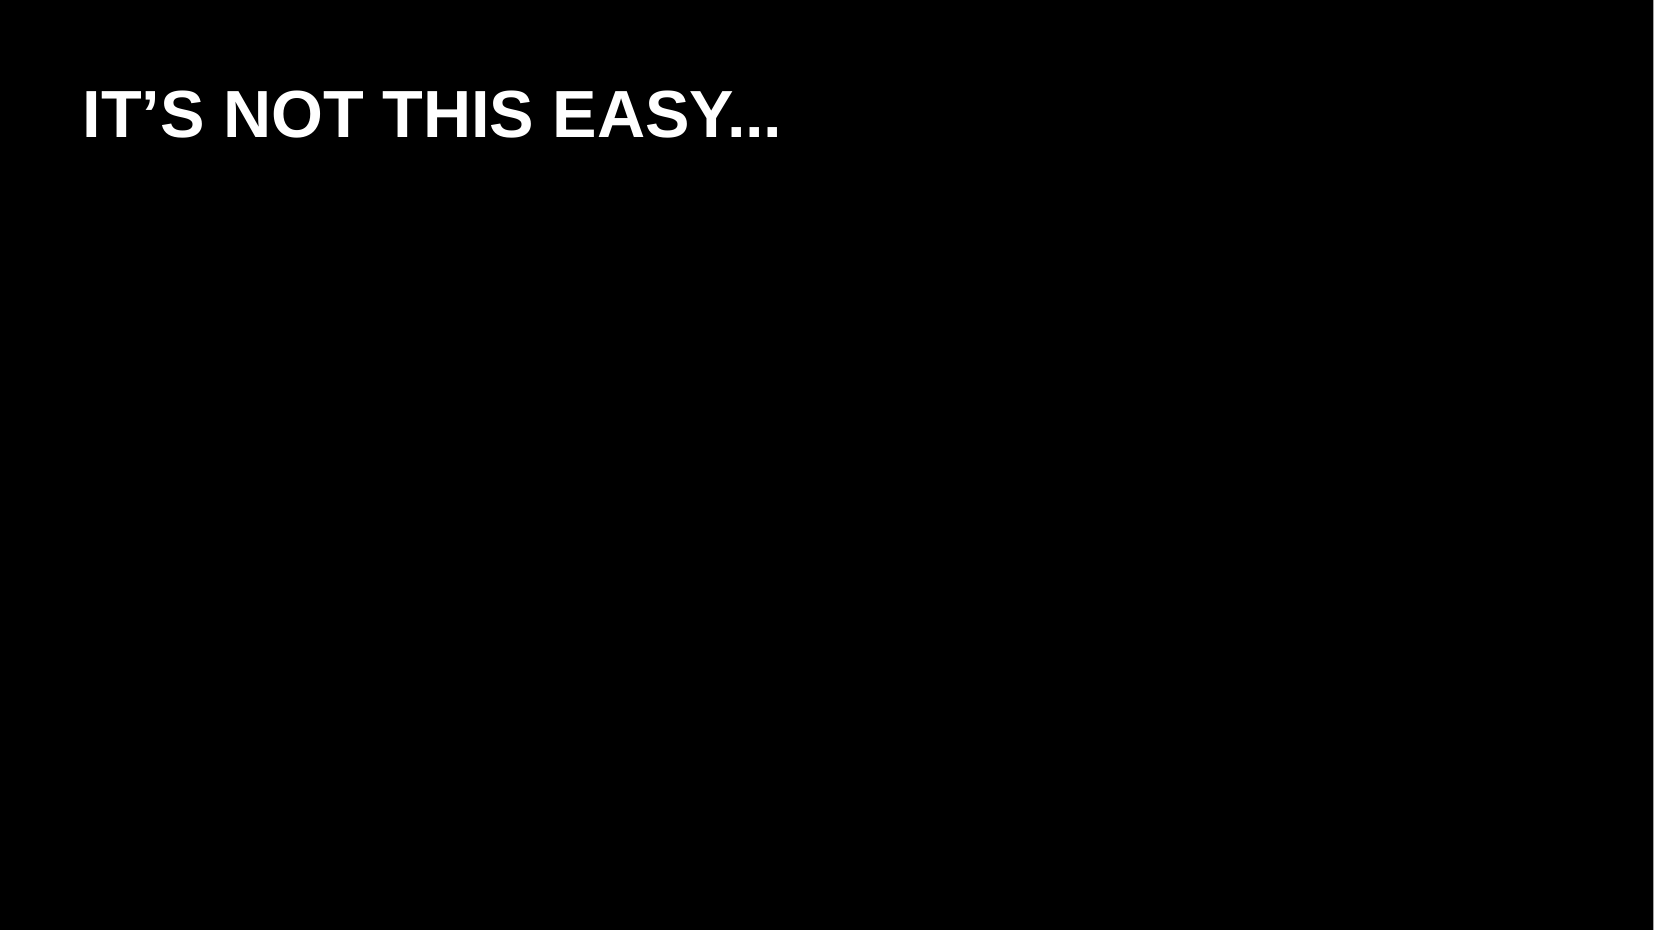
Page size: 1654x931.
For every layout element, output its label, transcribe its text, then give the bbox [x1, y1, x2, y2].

title IT’S NOT THIS EASY... [82, 37, 1571, 193]
